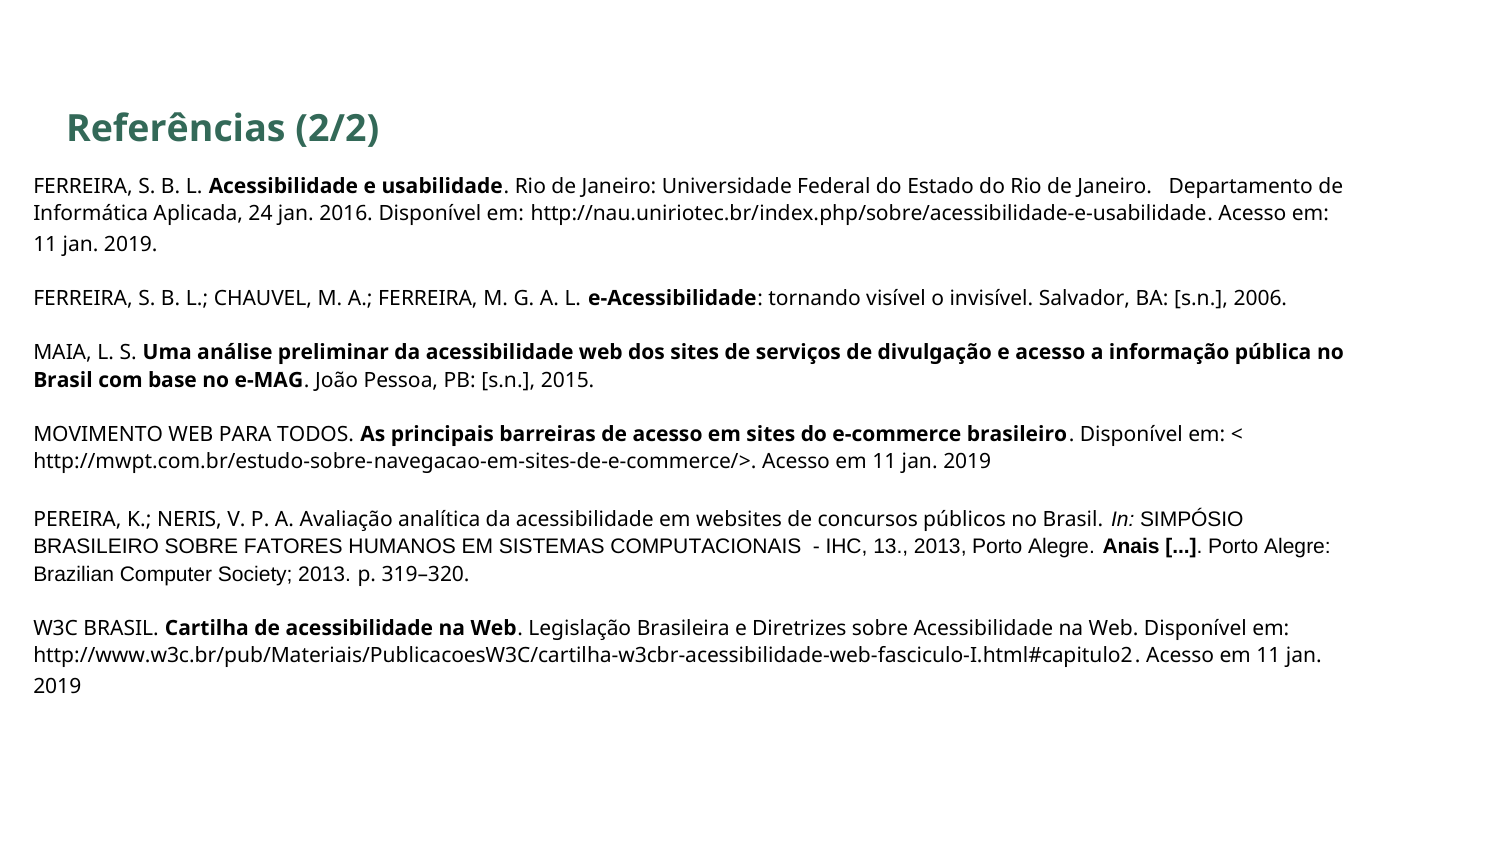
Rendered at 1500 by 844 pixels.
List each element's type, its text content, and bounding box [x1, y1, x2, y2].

title Referências (2/2) [51, 85, 1449, 180]
list FERREIRA, S. B. L. Acessibilidade e usabilidade. Rio de Janeiro: Universidade Federal do Estado do Rio de Janeiro. Departamento de Informática Aplicada, 24 jan. 2016. Disponível em: http://nau.uniriotec.br/index.php/sobre/acessibilidade-e-usabilidade. Acesso em: 11 jan. 2019. FERREIRA, S. B. L.; CHAUVEL, M. A.; FERREIRA, M. G. A. L. e-Acessibilidade: tornando visível o invisível. Salvador, BA: [s.n.], 2006. MAIA, L. S. Uma análise preliminar da acessibilidade web dos sites de serviços de divulgação e acesso a informação pública no Brasil com base no e-MAG. João Pessoa, PB: [s.n.], 2015. MOVIMENTO WEB PARA TODOS. As principais barreiras de acesso em sites do e-commerce brasileiro. Disponível em: <http://mwpt.com.br/estudo-sobre-navegacao-em-sites-de-e-commerce/>. Acesso em 11 jan. 2019 PEREIRA, K.; NERIS, V. P. A. Avaliação analítica da acessibilidade em websites de concursos públicos no Brasil. In: SIMPÓSIO BRASILEIRO SOBRE FATORES HUMANOS EM SISTEMAS COMPUTACIONAIS - IHC, 13., 2013, Porto Alegre. Anais [...]. Porto Alegre: Brazilian Computer Society; 2013. p. 319–320. W3C BRASIL. Cartilha de acessibilidade na Web. Legislação Brasileira e Diretrizes sobre Acessibilidade na Web. Disponível em: http://www.w3c.br/pub/Materiais/PublicacoesW3C/cartilha-w3cbr-acessibilidade-web-fasciculo-I.html#capitulo2. Acesso em 11 jan. 2019 [18, 155, 1379, 716]
